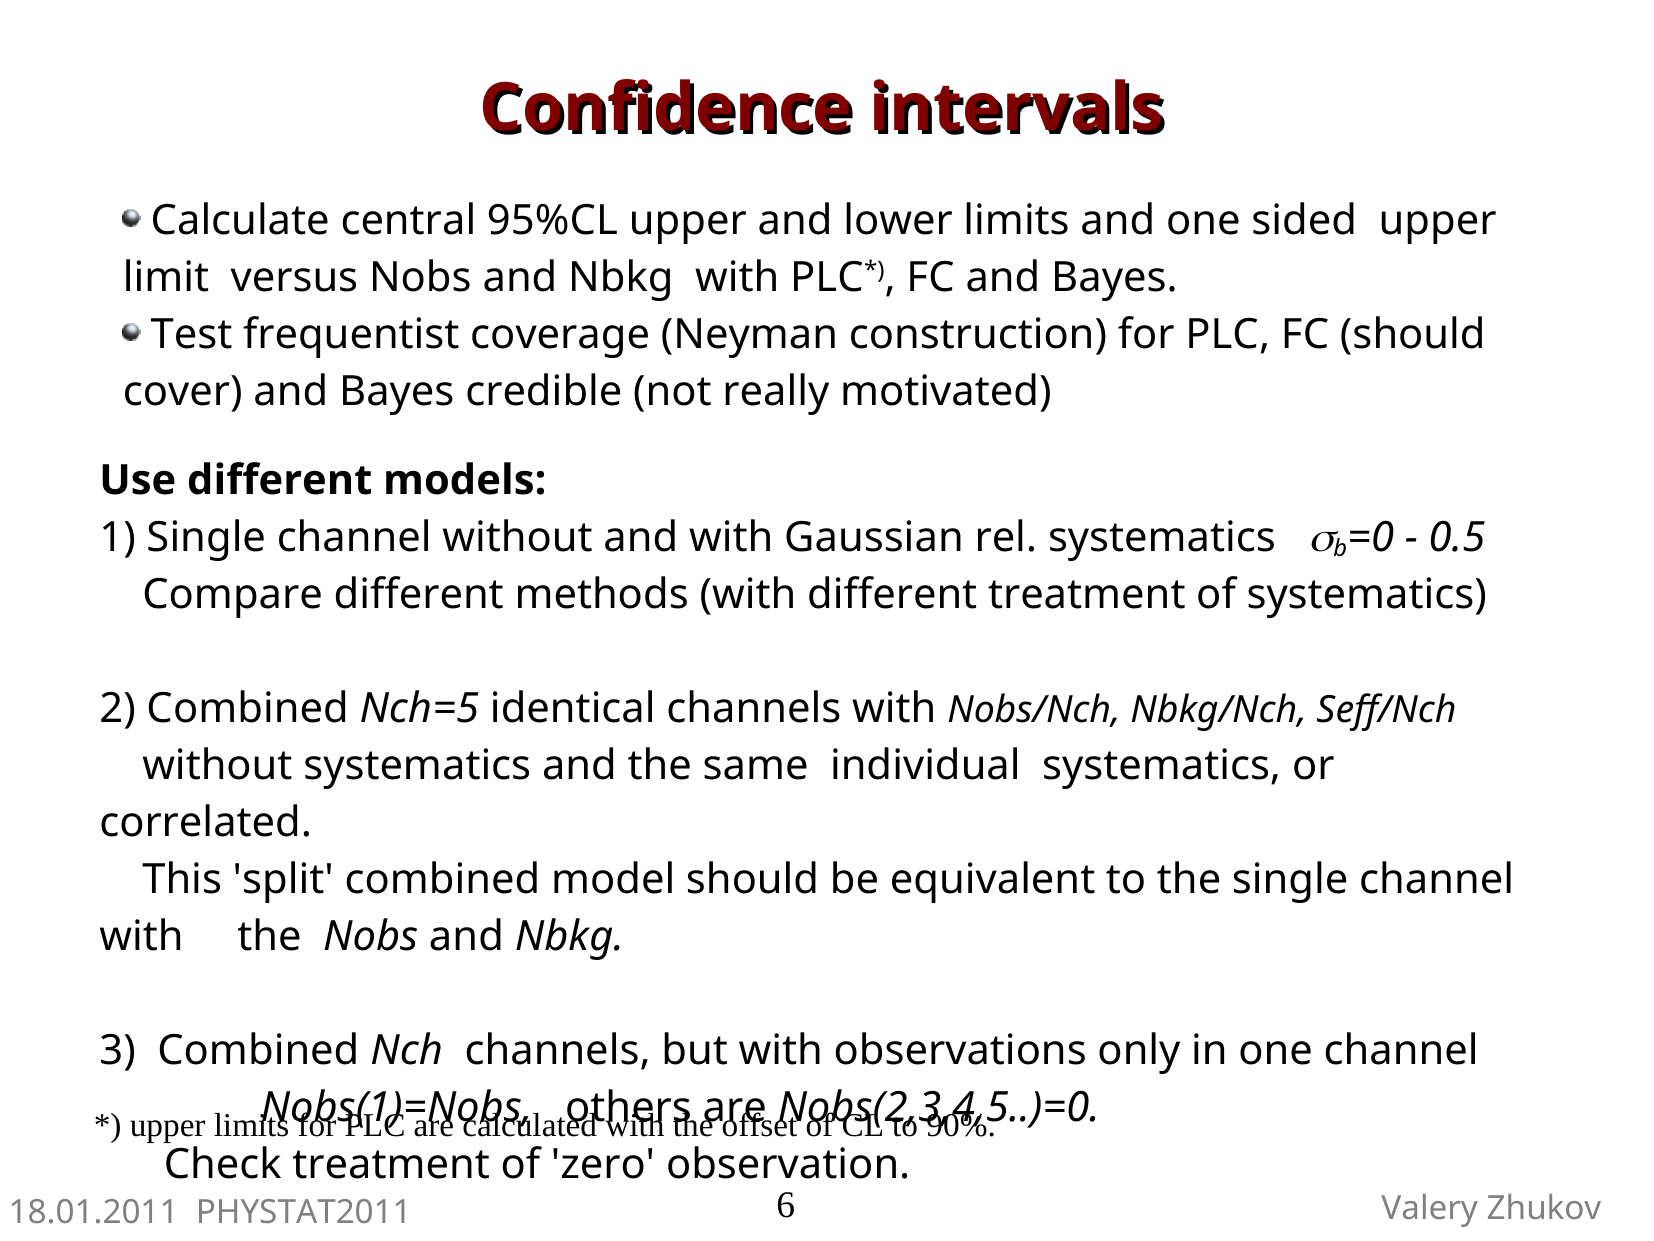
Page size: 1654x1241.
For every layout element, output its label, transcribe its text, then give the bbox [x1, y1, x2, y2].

text_box *) upper limits for PLC are calculated with the offset of CL to 90%. [93, 1106, 1011, 1147]
text_box Calculate central 95%CL upper and lower limits and one sided upper limit versus Nobs and Nbkg with PLC*), FC and Bayes. Test frequentist coverage (Neyman construction) for PLC, FC (should cover) and Bayes credible (not really motivated) [122, 189, 1546, 392]
text_box Use different models: 1) Single channel without and with Gaussian rel. systematics sb=0 - 0.5 Compare different methods (with different treatment of systematics) 2) Combined Nch=5 identical channels with Nobs/Nch, Nbkg/Nch, Seff/Nch without systematics and the same individual systematics, or correlated. This 'split' combined model should be equivalent to the single channel with the Nobs and Nbkg. 3) Combined Nch channels, but with observations only in one channel Nobs(1)=Nobs, others are Nobs(2,3,4,5..)=0. Check treatment of 'zero' observation. [99, 450, 1523, 1072]
title Confidence intervals [116, 44, 1529, 165]
